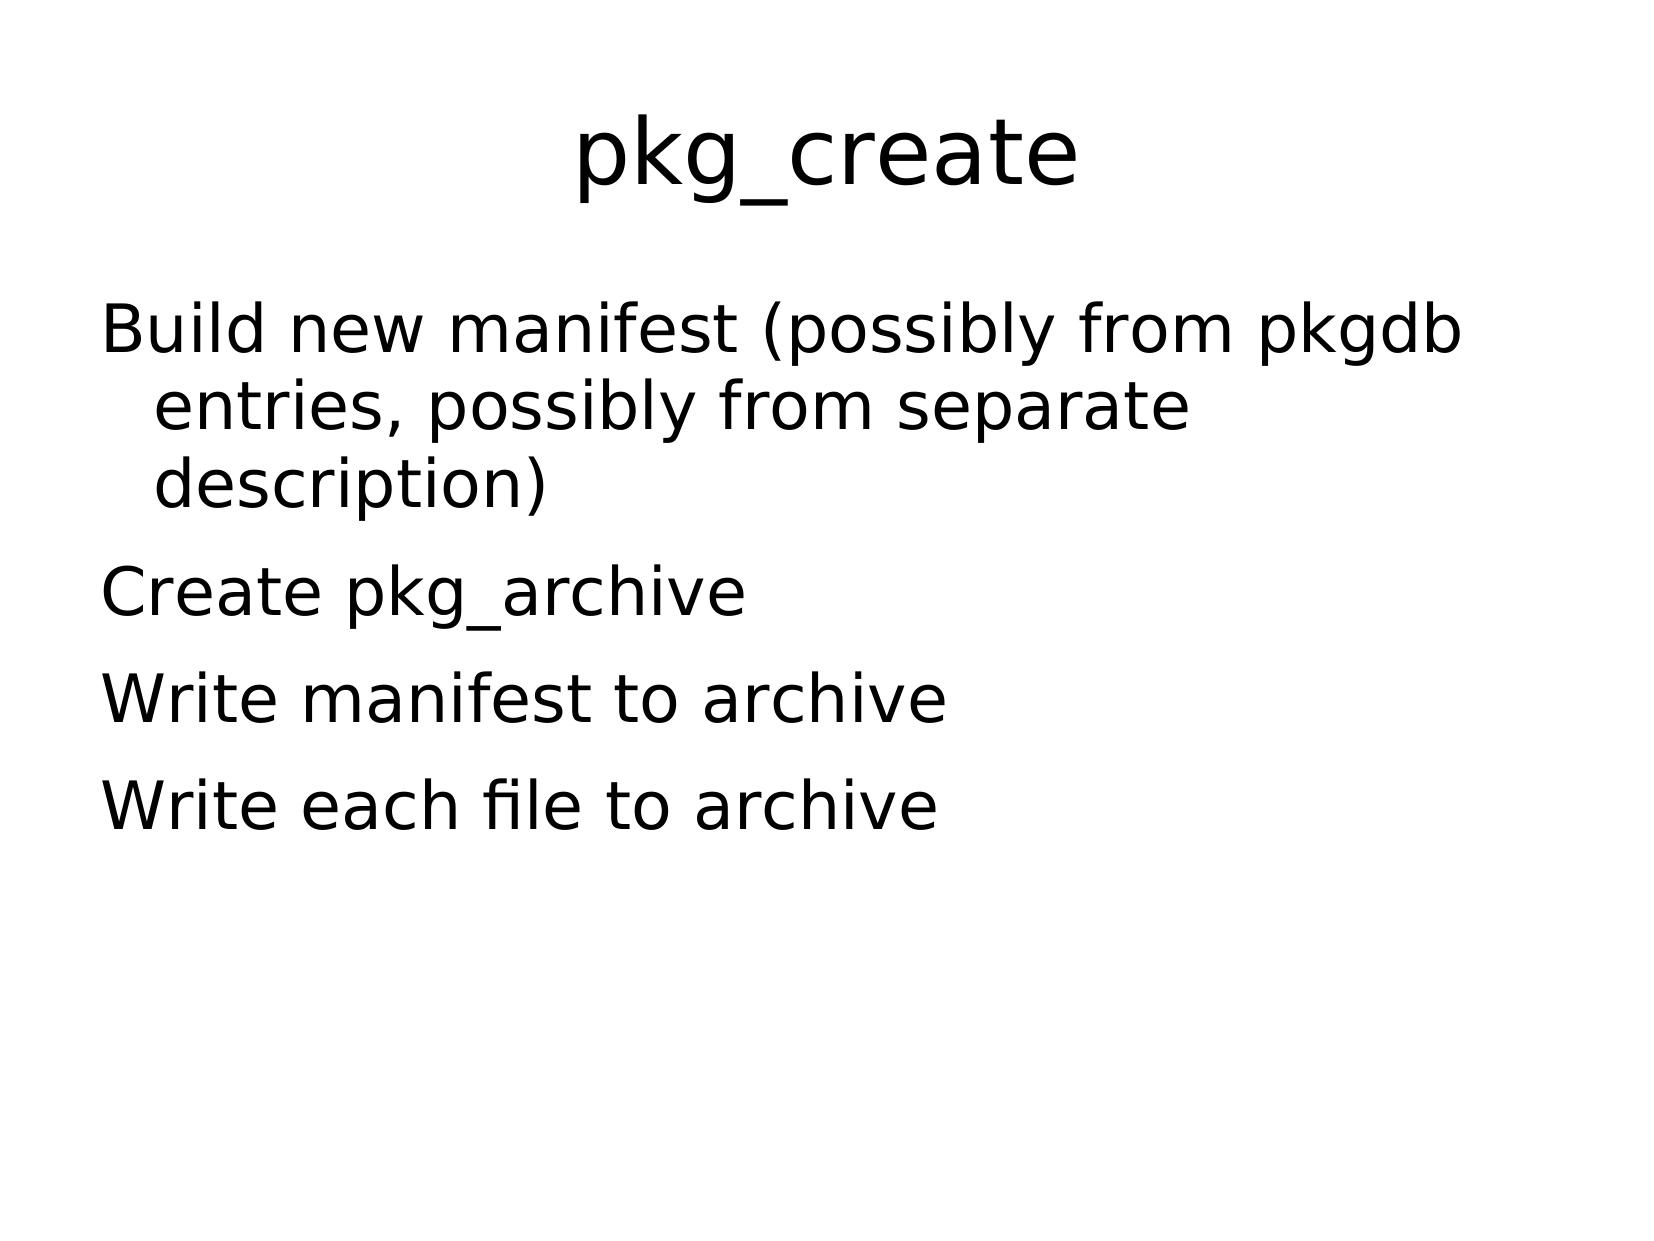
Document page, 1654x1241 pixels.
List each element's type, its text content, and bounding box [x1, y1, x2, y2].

title pkg_create [82, 49, 1571, 257]
list Build new manifest (possibly from pkgdb entries, possibly from separate description) Create pkg_archive Write manifest to archive Write each file to archive [82, 290, 1571, 1109]
